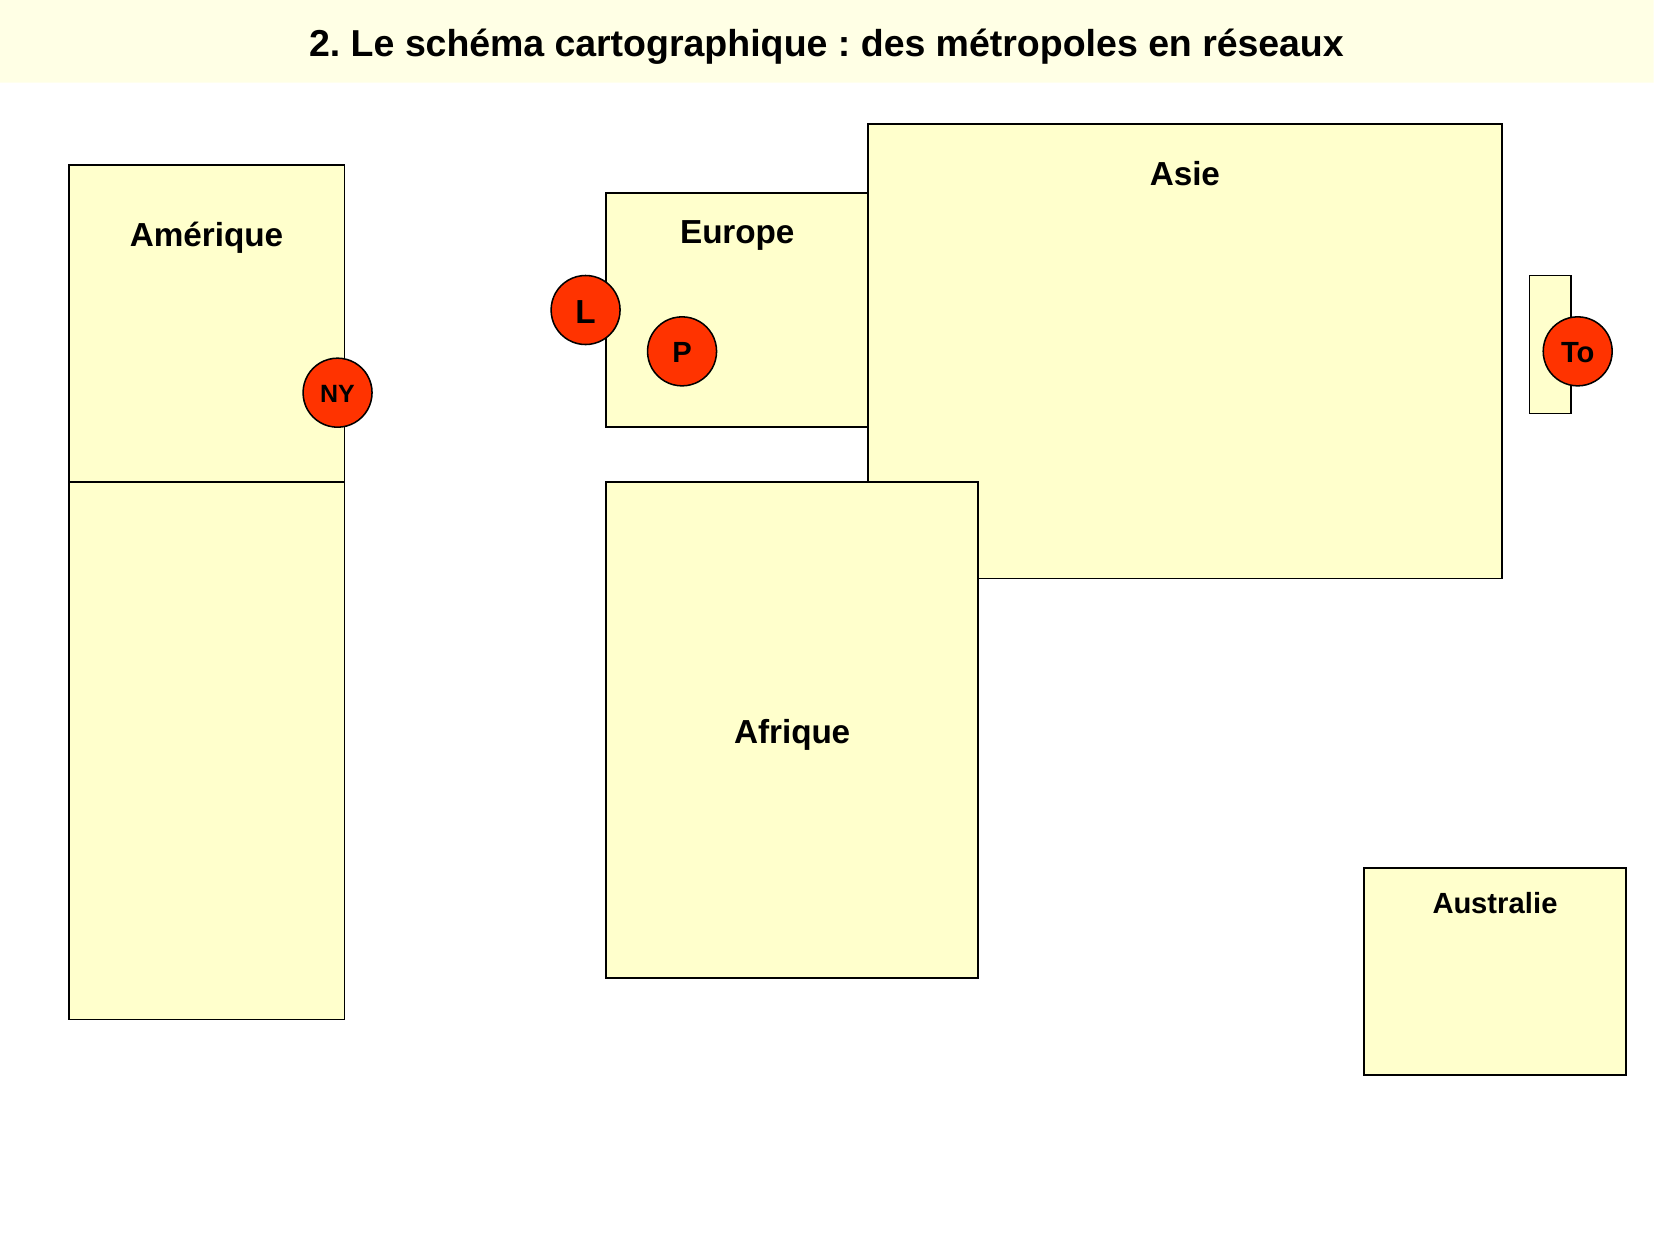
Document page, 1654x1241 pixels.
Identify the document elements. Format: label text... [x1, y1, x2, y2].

text_box Amérique [68, 165, 345, 1020]
text_box L [551, 275, 621, 345]
text_box Afrique [606, 482, 979, 979]
text_box Europe [606, 192, 868, 428]
text_box [1529, 275, 1571, 414]
text_box 2. Le schéma cartographique : des métropoles en réseaux [0, 0, 1654, 83]
text_box Asie [868, 123, 1502, 579]
text_box To [1543, 316, 1613, 386]
text_box Australie [1364, 868, 1626, 1075]
text_box P [647, 316, 717, 386]
text_box NY [303, 358, 373, 428]
